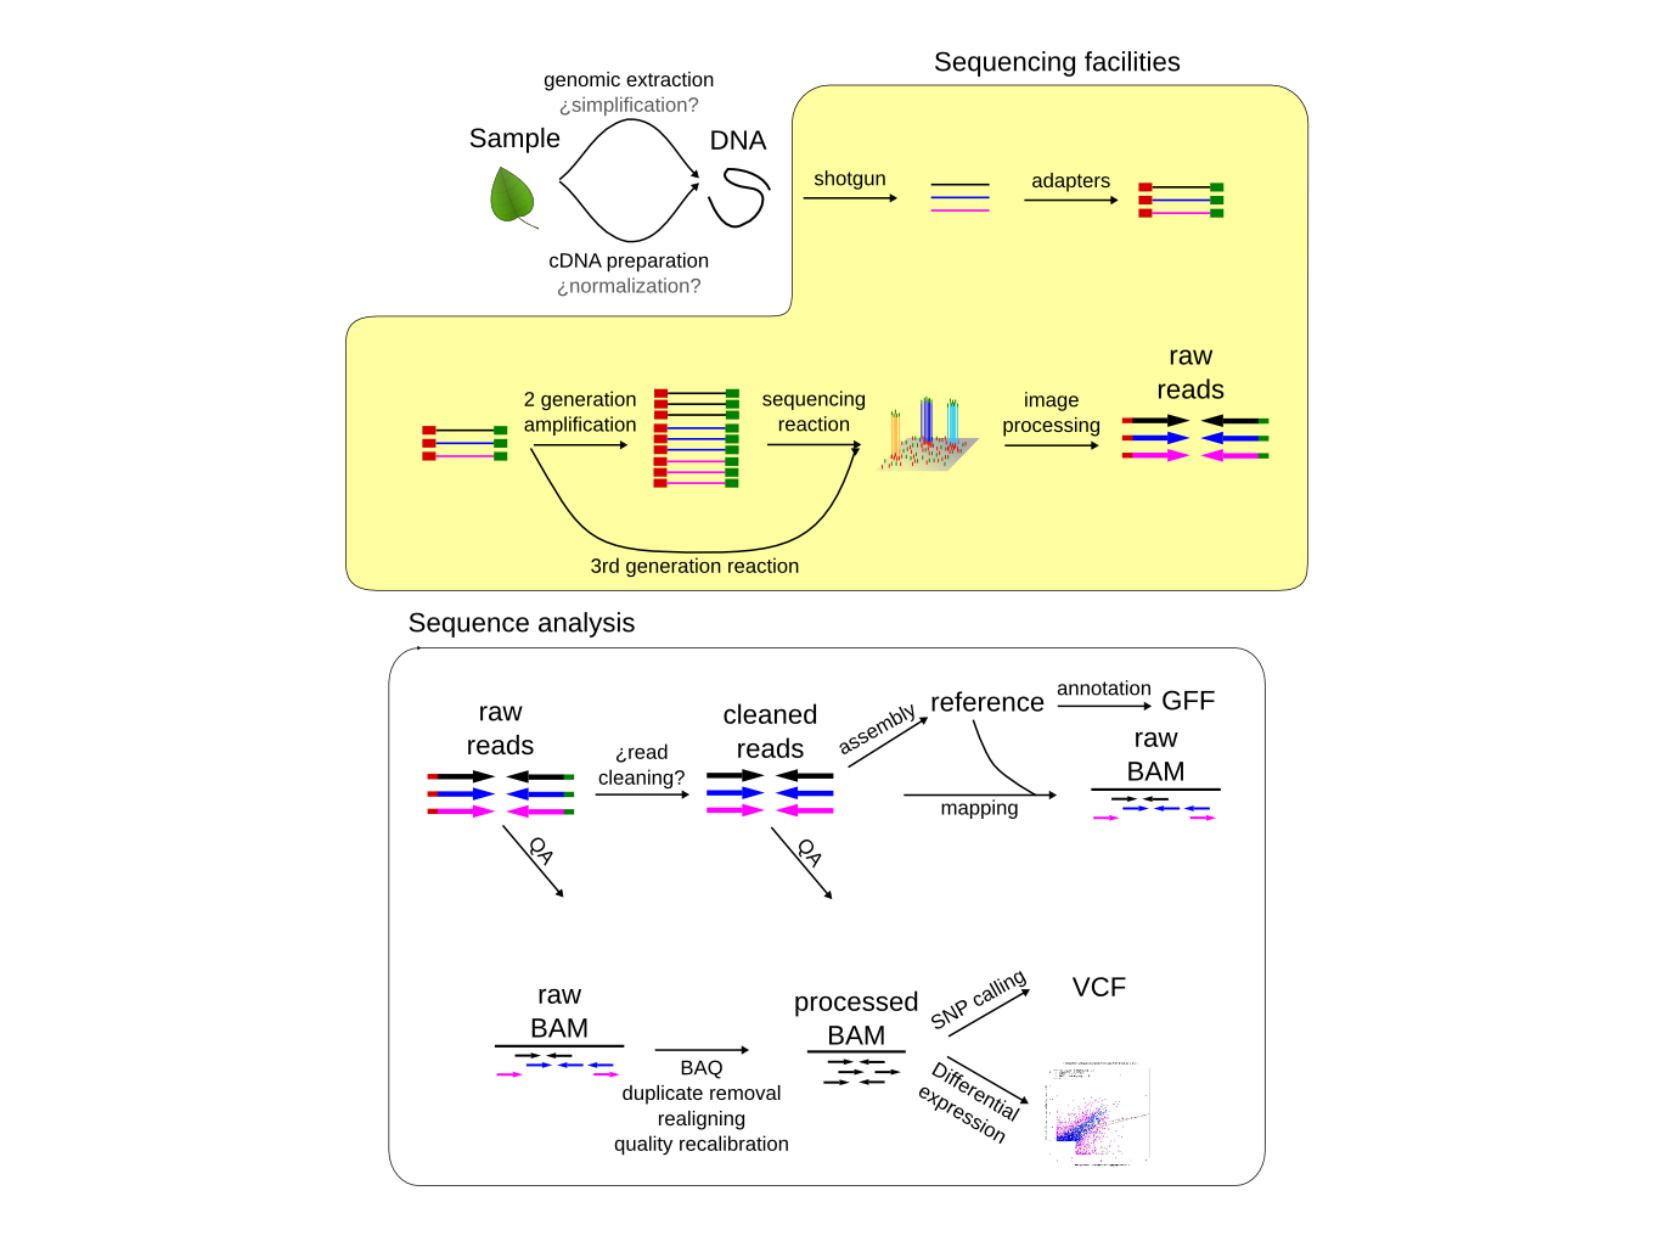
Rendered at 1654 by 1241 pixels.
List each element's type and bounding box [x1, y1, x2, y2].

picture [343, 50, 1311, 1190]
